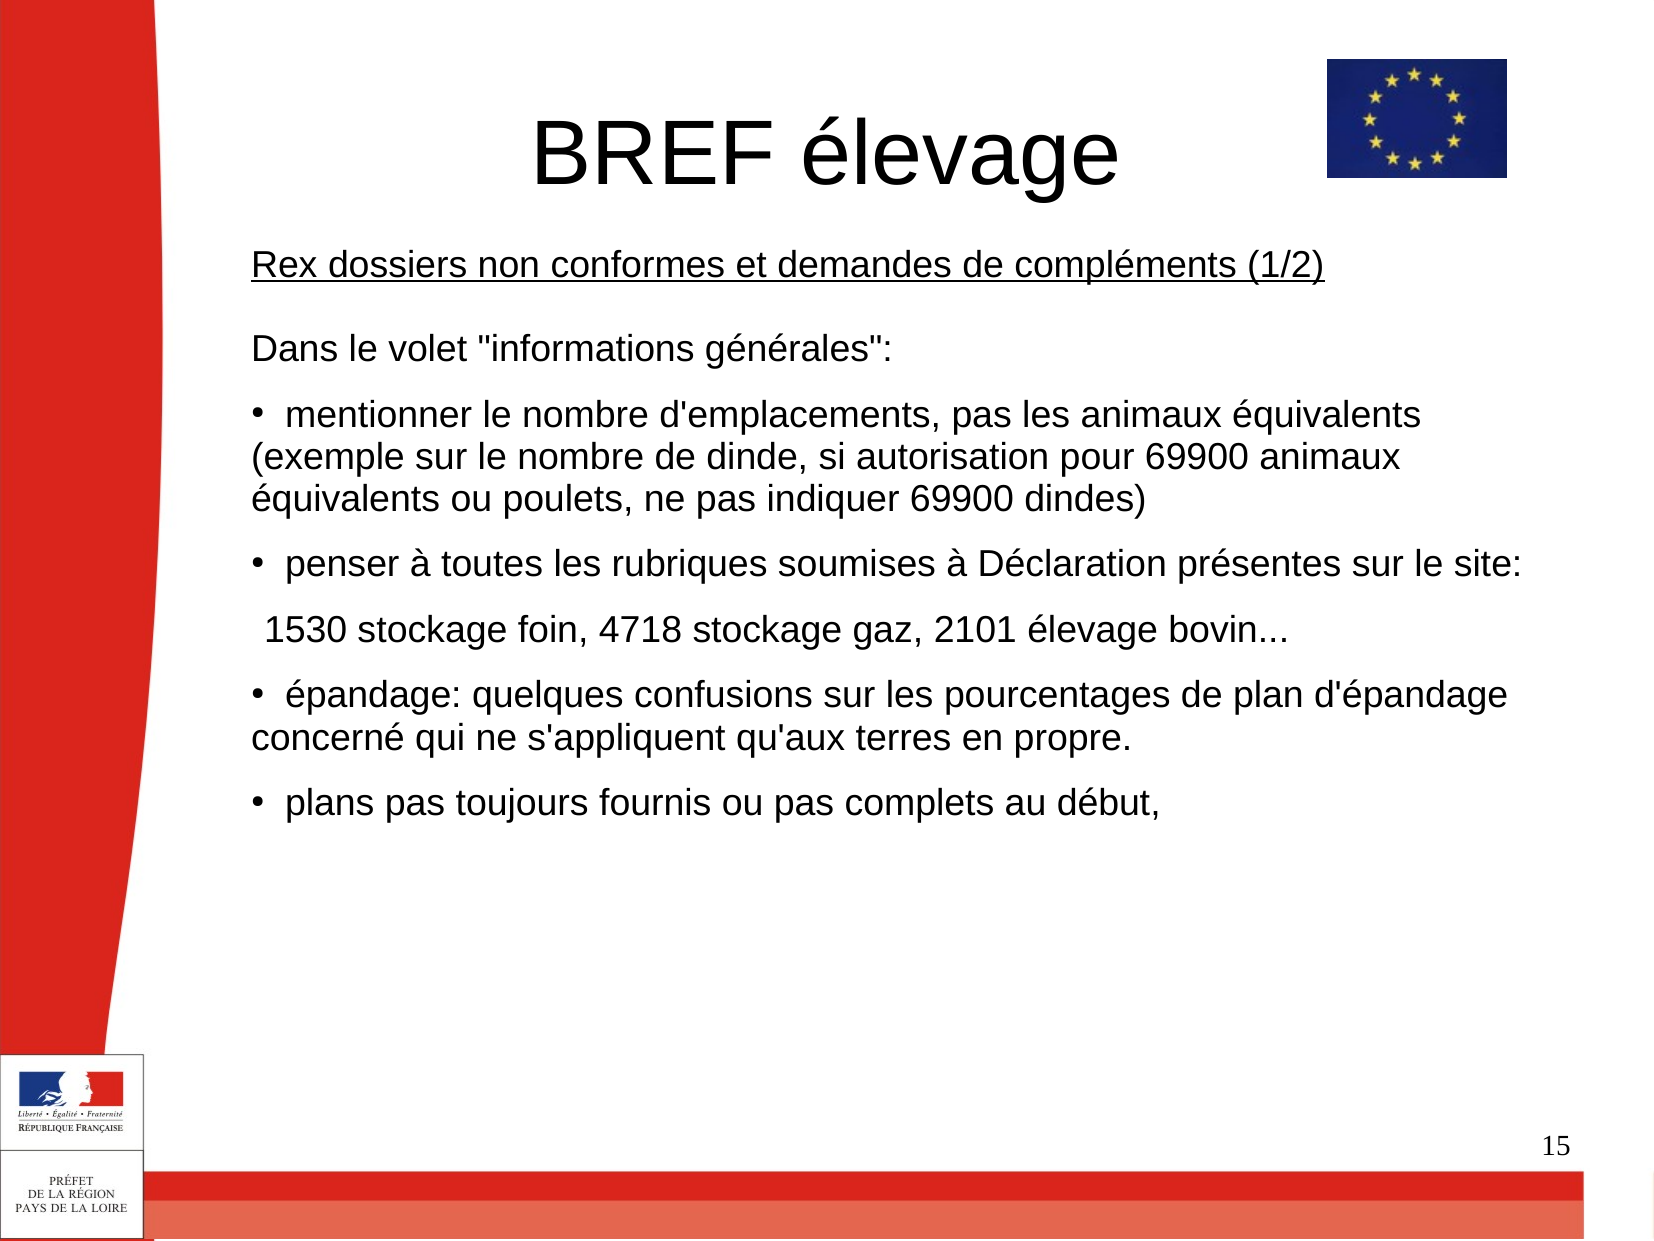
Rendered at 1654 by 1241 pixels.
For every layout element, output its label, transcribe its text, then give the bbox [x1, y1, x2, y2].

text_box Rex dossiers non conformes et demandes de compléments (1/2) Dans le volet "informations générales": mentionner le nombre d'emplacements, pas les animaux équivalents (exemple sur le nombre de dinde, si autorisation pour 69900 animaux équivalents ou poulets, ne pas indiquer 69900 dindes) penser à toutes les rubriques soumises à Déclaration présentes sur le site: 1530 stockage foin, 4718 stockage gaz, 2101 élevage bovin... épandage: quelques confusions sur les pourcentages de plan d'épandage concerné qui ne s'appliquent qu'aux terres en propre. plans pas toujours fournis ou pas complets au début, [236, 236, 1565, 924]
picture [0, 0, 1654, 1241]
title BREF élevage [82, 49, 1571, 257]
